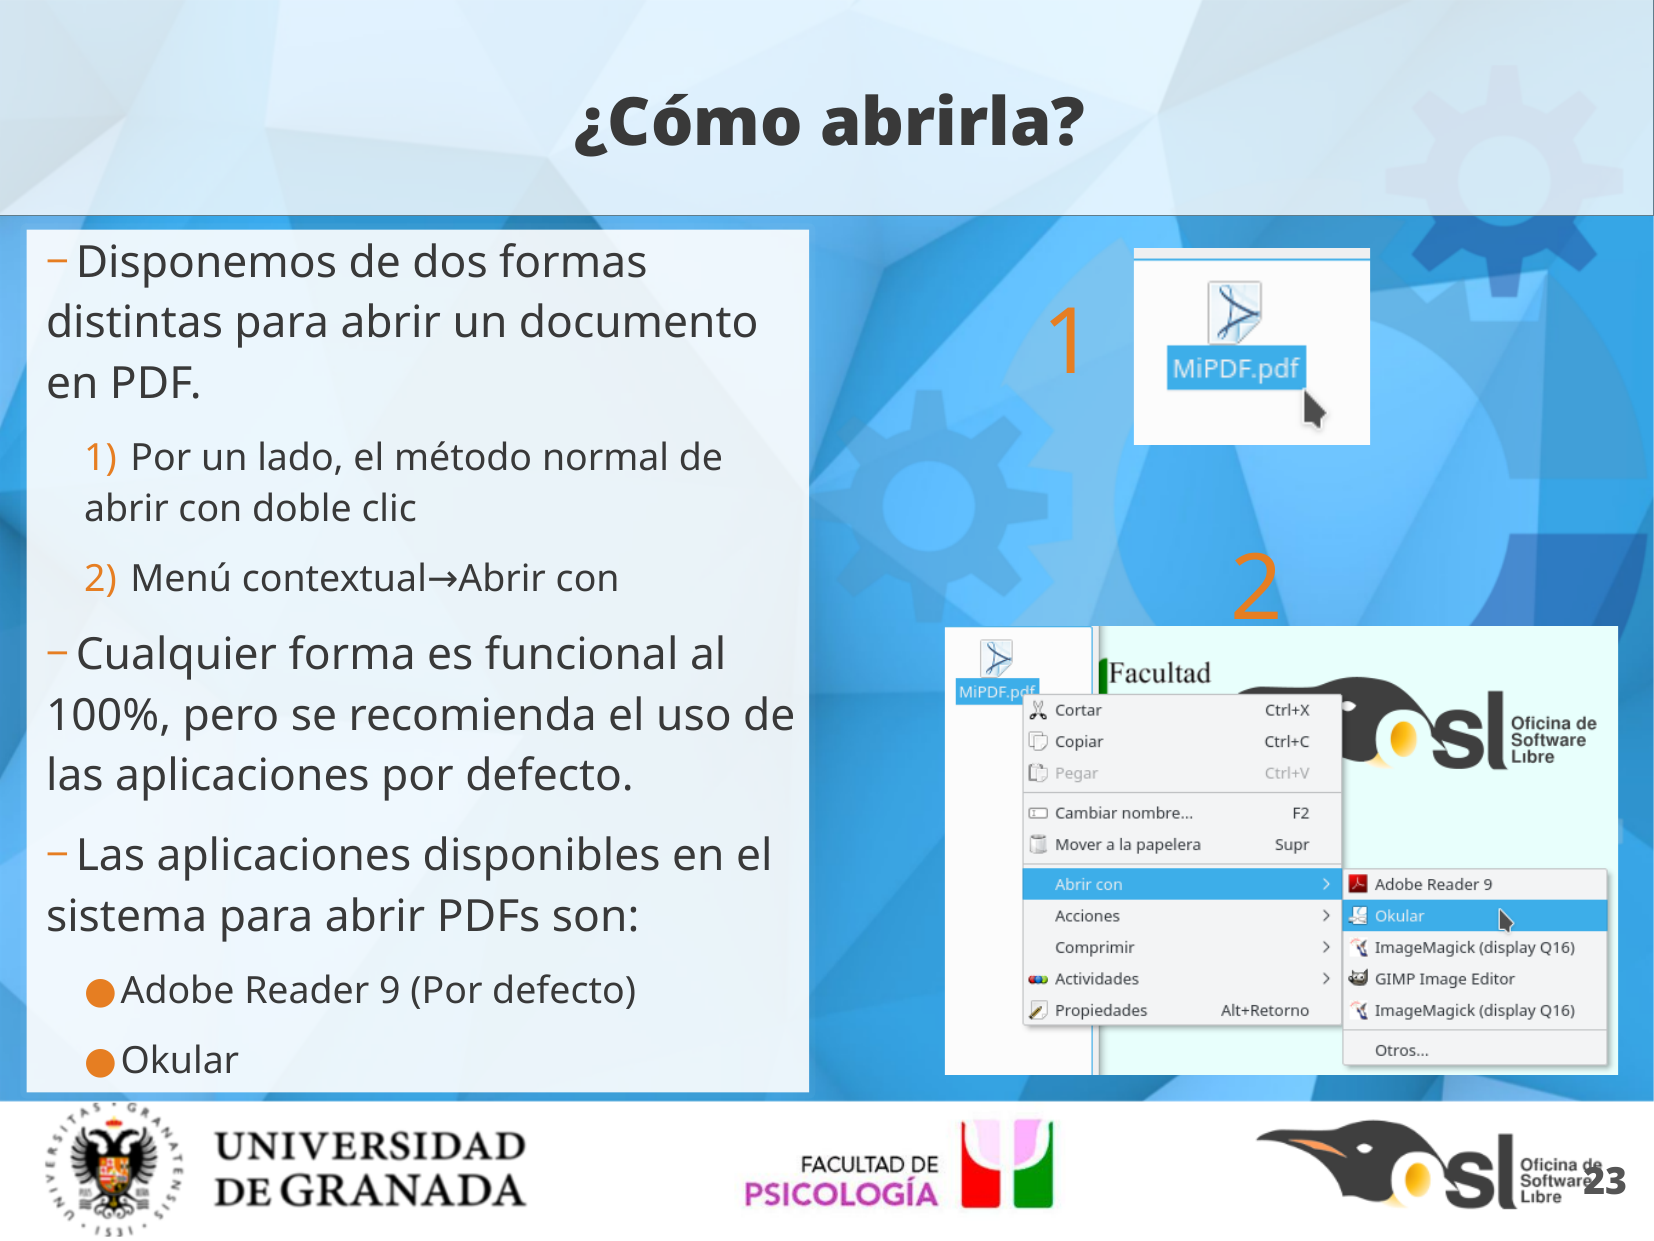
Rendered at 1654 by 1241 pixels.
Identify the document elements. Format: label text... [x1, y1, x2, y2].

text_box 2 [1216, 513, 1308, 626]
title ¿Cómo abrirla? [26, 24, 1634, 216]
text_box 1 [1027, 267, 1099, 390]
picture [0, 216, 1654, 1241]
list Disponemos de dos formas distintas para abrir un documento en PDF. Por un lado, el método normal de abrir con doble clic Menú contextual→Abrir con Cualquier forma es funcional al 100%, pero se recomienda el uso de las aplicaciones por defecto. Las aplicaciones disponibles en el sistema para abrir PDFs son: Adobe Reader 9 (Por defecto) Okular [26, 229, 810, 1093]
